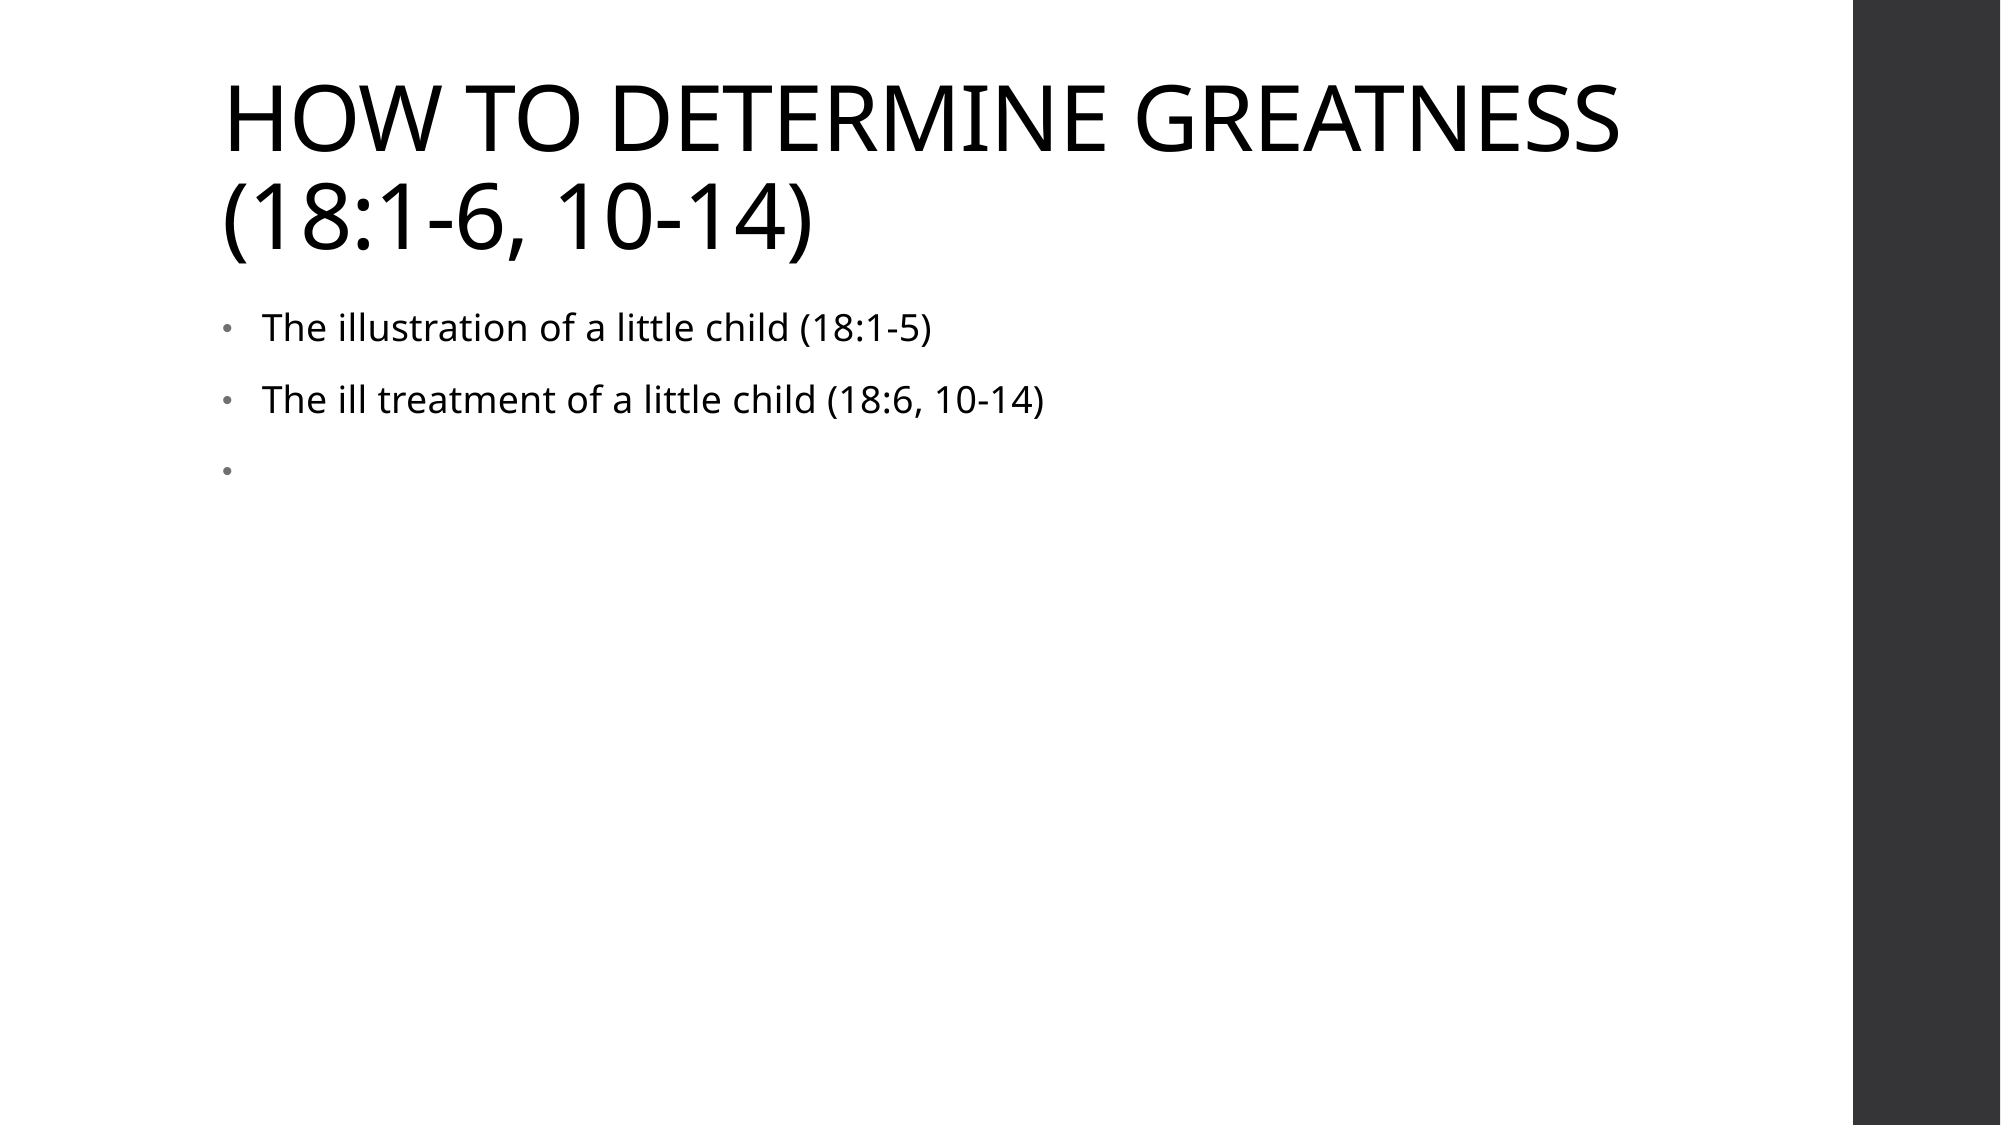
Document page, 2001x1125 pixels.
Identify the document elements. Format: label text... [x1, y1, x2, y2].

list The illustration of a little child (18:1-5) The ill treatment of a little child (18:6, 10-14) [206, 299, 1617, 1014]
title HOW TO DETERMINE GREATNESS (18:1-6, 10-14) [206, 60, 1797, 278]
